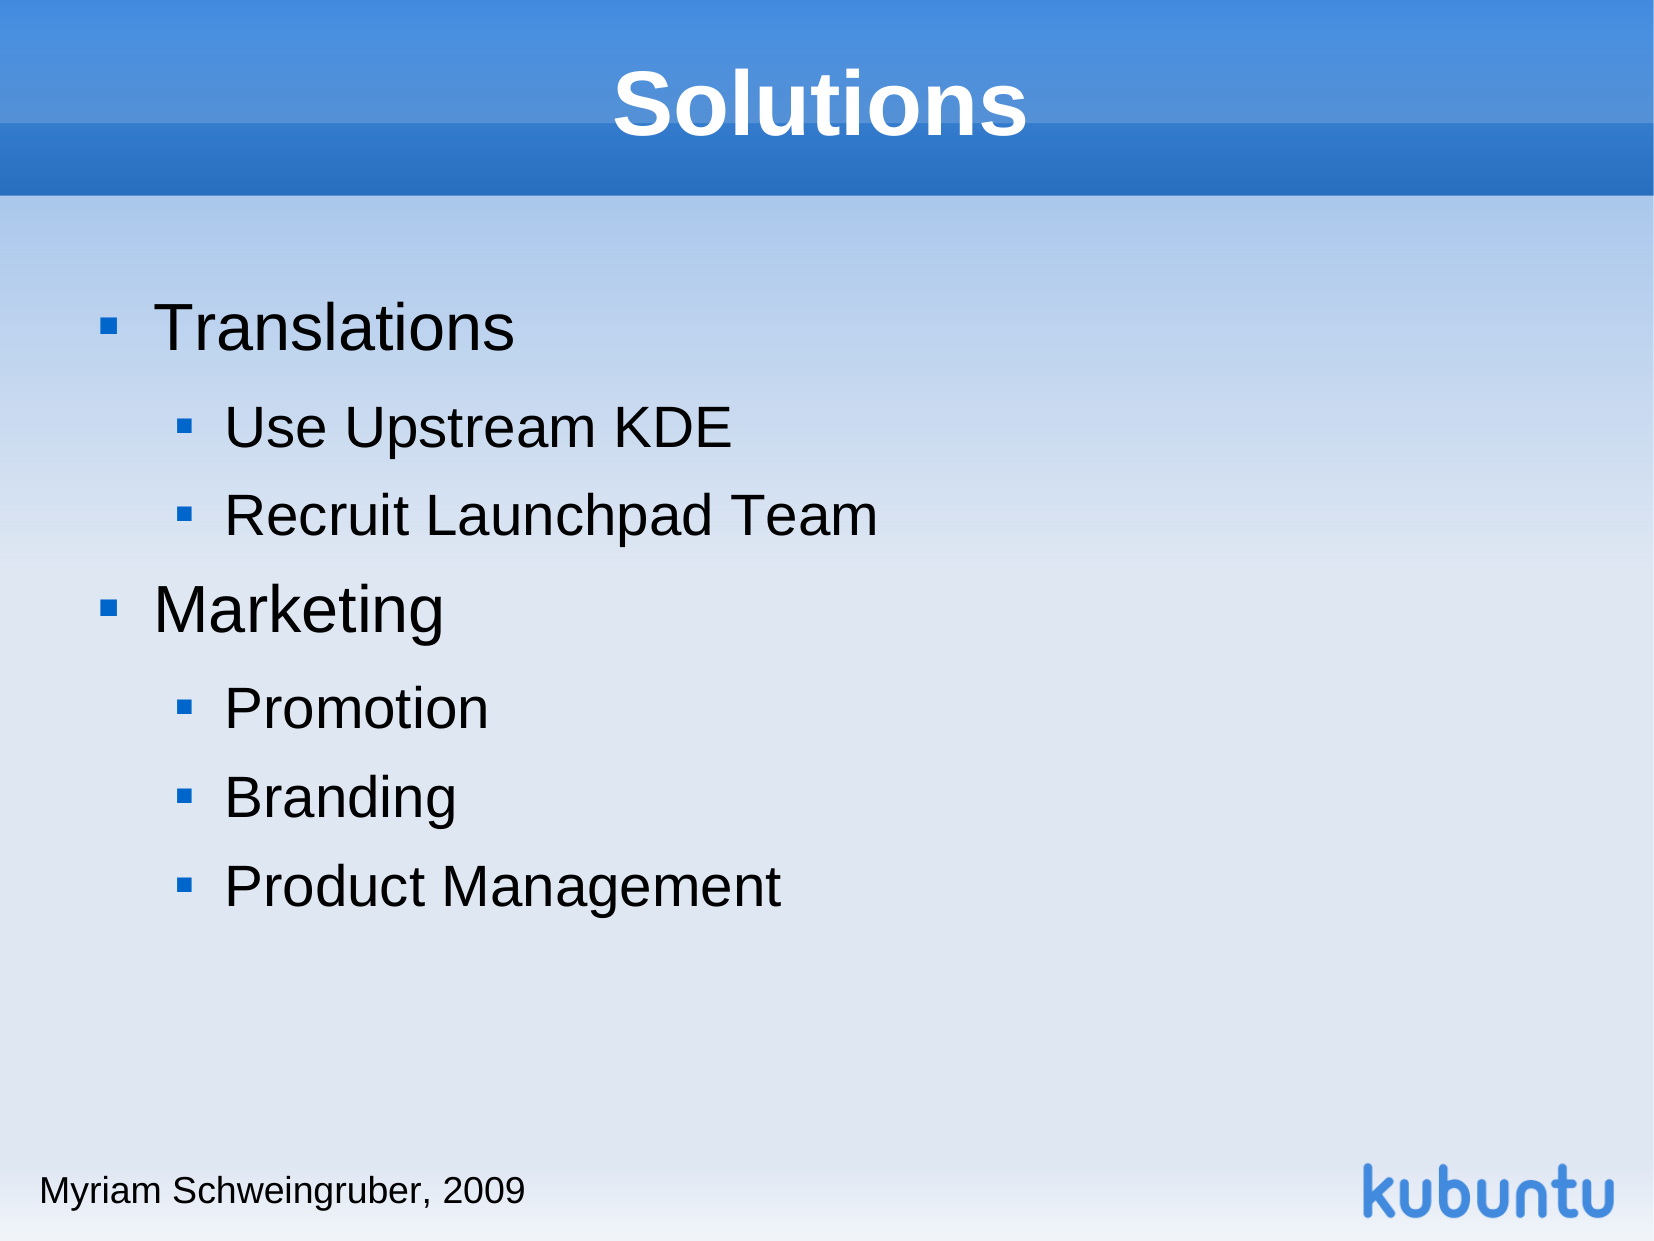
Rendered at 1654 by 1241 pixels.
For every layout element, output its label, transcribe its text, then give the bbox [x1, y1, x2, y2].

text_box Myriam Schweingruber, 2009 [14, 1162, 540, 1233]
title Solutions [76, 7, 1565, 200]
list Translations Use Upstream KDE Recruit Launchpad Team Marketing Promotion Branding Product Management [82, 290, 1571, 1094]
picture [0, 0, 1654, 1241]
